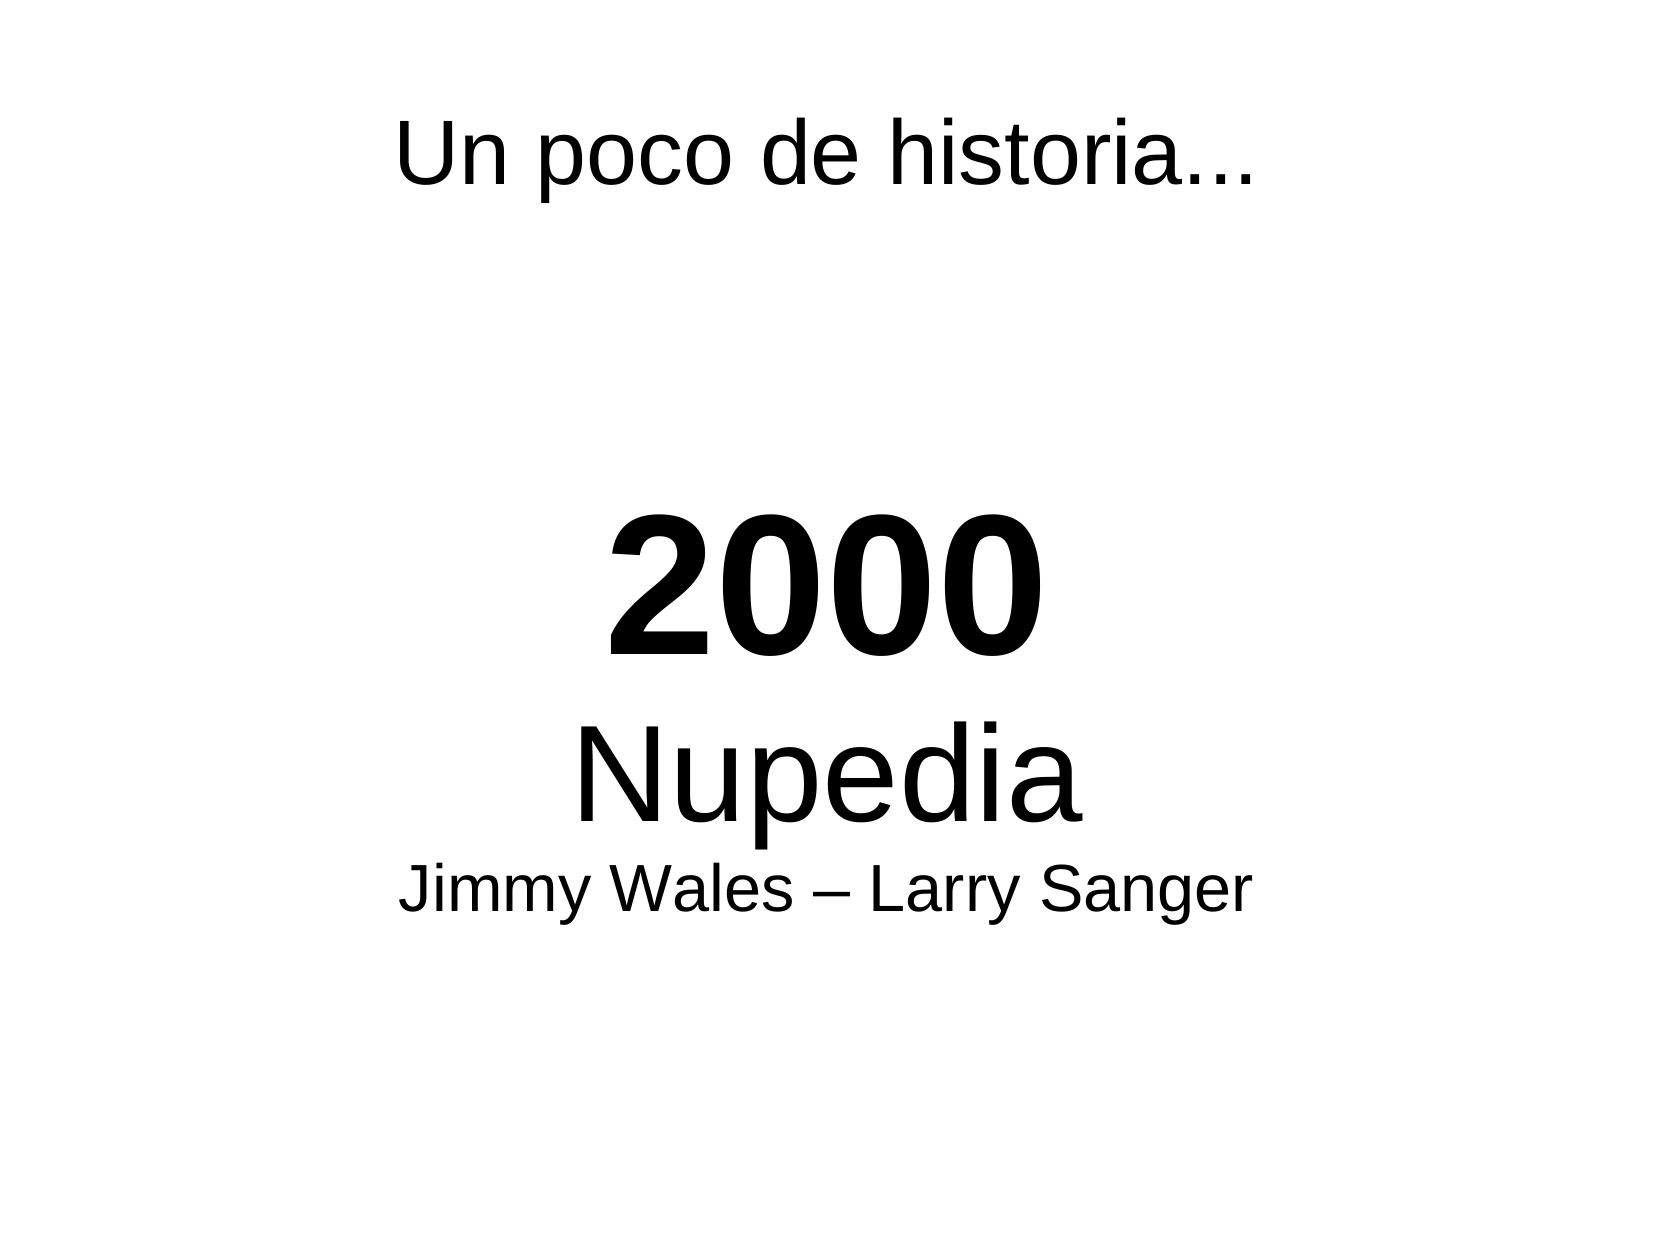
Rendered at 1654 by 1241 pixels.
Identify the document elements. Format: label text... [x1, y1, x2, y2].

title Un poco de historia... [82, 49, 1571, 257]
subtitle 2000 Nupedia Jimmy Wales – Larry Sanger [82, 290, 1571, 1109]
